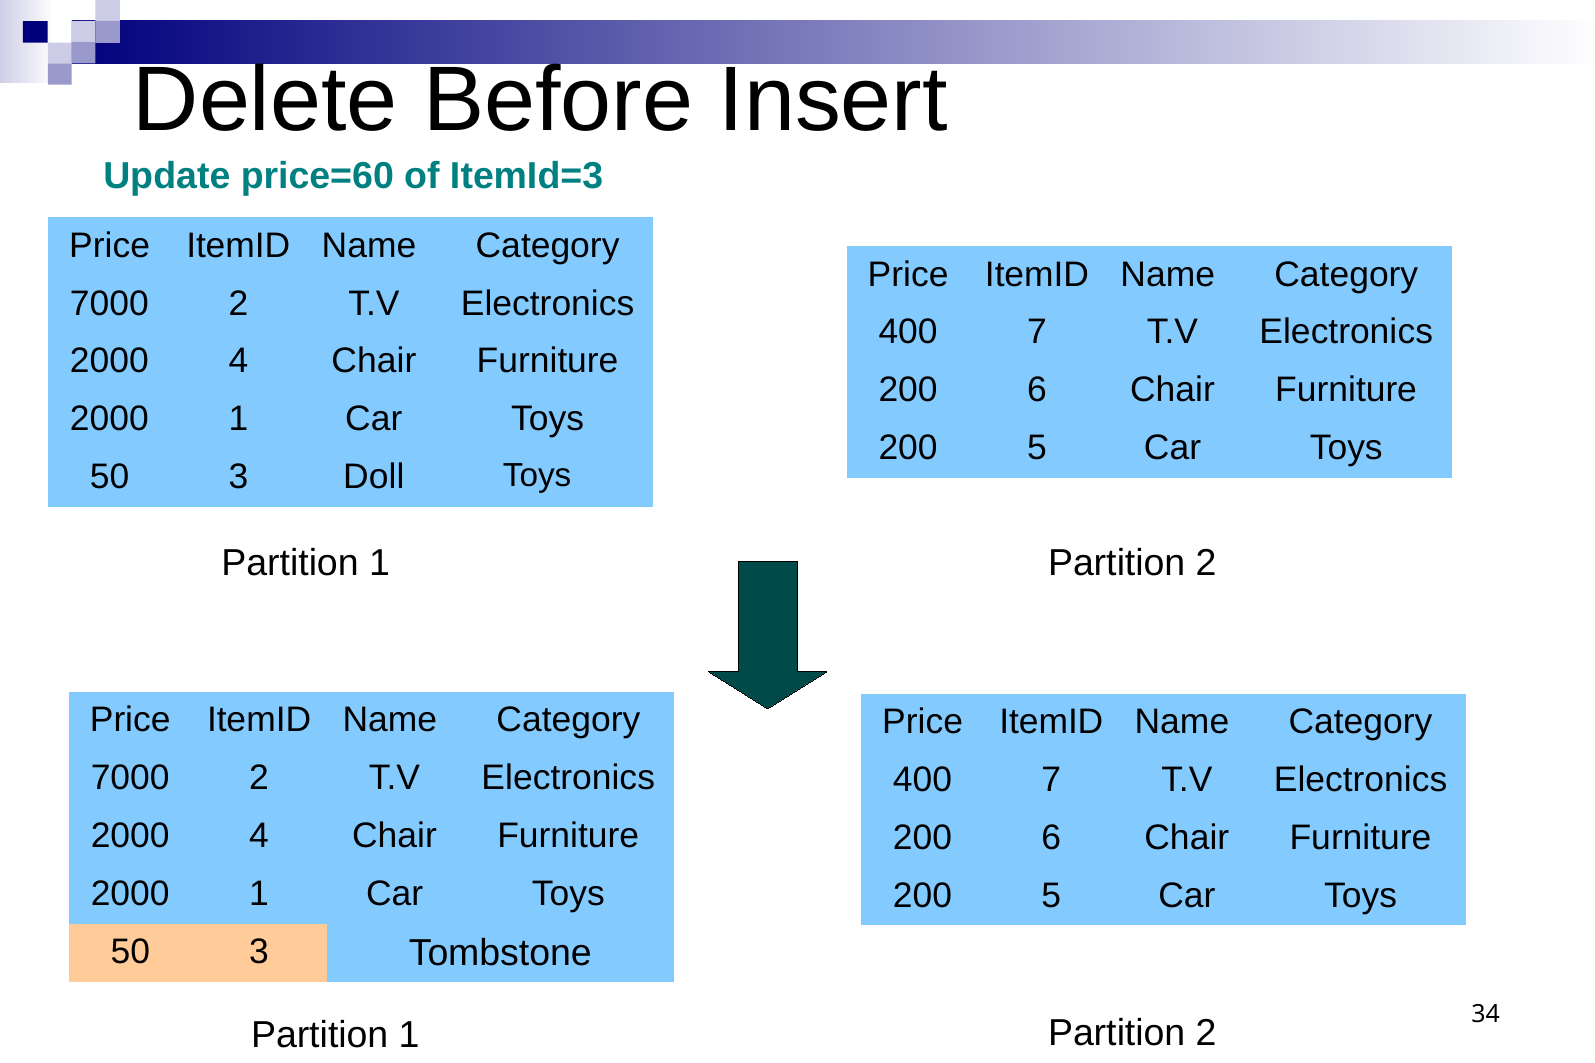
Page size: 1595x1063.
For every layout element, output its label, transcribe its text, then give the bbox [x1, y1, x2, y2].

table_header Price [48, 217, 171, 275]
table_cell Car [1105, 420, 1241, 478]
table_cell 2000 [69, 866, 192, 924]
text_box Update price=60 of ItemId=3 [88, 147, 916, 205]
table_header Category [1255, 694, 1466, 752]
table_cell Electronics [442, 275, 653, 333]
table_header ItemID [171, 217, 306, 275]
table_header ItemID [192, 692, 327, 750]
table_cell 7 [984, 752, 1119, 810]
table_cell T.V [306, 275, 442, 333]
table_cell T.V [327, 750, 463, 808]
table_cell Chair [1119, 810, 1255, 868]
table_cell Toys [442, 391, 653, 449]
table_cell Car [327, 866, 463, 924]
table_cell 200 [861, 810, 984, 868]
table_cell Toys [1255, 868, 1466, 925]
table_cell 2 [171, 275, 306, 333]
table_header ItemID [984, 694, 1119, 752]
table_cell Electronics [1241, 304, 1452, 362]
text_box [708, 561, 827, 709]
table_cell 7 [969, 304, 1105, 362]
table_header Price [847, 246, 969, 304]
table_cell Chair [1105, 362, 1241, 420]
table_cell Electronics [463, 750, 674, 808]
table_cell Car [1119, 868, 1255, 925]
table_cell 200 [847, 420, 969, 478]
table_cell 4 [171, 333, 306, 391]
table_header Name [327, 692, 463, 750]
table_cell 400 [847, 304, 969, 362]
table_cell 200 [861, 868, 984, 925]
text_box Partition 2 [1033, 1003, 1300, 1061]
table_header Name [306, 217, 442, 275]
table_cell T.V [1119, 752, 1255, 810]
table_header ItemID [969, 246, 1105, 304]
table_cell Chair [306, 333, 442, 391]
table_header Name [1105, 246, 1241, 304]
table_header Price [69, 692, 192, 750]
table_cell Toys [442, 449, 653, 507]
text_box Partition 1 [206, 533, 473, 591]
table_cell 3 [192, 924, 327, 982]
text_box Partition 2 [1033, 533, 1300, 591]
table_cell Electronics [1255, 752, 1466, 810]
table_cell Furniture [1255, 810, 1466, 868]
table_header Category [463, 692, 674, 750]
table_cell Chair [327, 808, 463, 866]
table_cell Toys [1241, 420, 1452, 478]
table_cell 400 [861, 752, 984, 810]
table_cell Car [306, 391, 442, 449]
table_cell 2000 [48, 391, 171, 449]
table_cell 50 [48, 449, 171, 507]
table_cell 6 [984, 810, 1119, 868]
table_cell Furniture [1241, 362, 1452, 420]
table_cell 1 [171, 391, 306, 449]
table_cell 2 [192, 750, 327, 808]
table_cell 50 [69, 924, 192, 982]
table_cell 4 [192, 808, 327, 866]
table_cell Toys [463, 866, 674, 924]
table_cell 6 [969, 362, 1105, 420]
table_cell 7000 [69, 750, 192, 808]
table_cell 2000 [48, 333, 171, 391]
text_box Partition 1 [236, 1006, 502, 1063]
table_cell Furniture [463, 808, 674, 866]
table_header Name [1119, 694, 1255, 752]
table_cell Tombstone [327, 924, 674, 982]
table_cell 5 [969, 420, 1105, 478]
table_cell 2000 [69, 808, 192, 866]
table_cell 1 [192, 866, 327, 924]
table_cell 5 [984, 868, 1119, 925]
table_header Category [1241, 246, 1452, 304]
table_cell T.V [1105, 304, 1241, 362]
table_cell Furniture [442, 333, 653, 391]
table_cell 200 [847, 362, 969, 420]
title Delete Before Insert [118, 21, 1485, 167]
table_header Category [442, 217, 653, 275]
table_header Price [861, 694, 984, 752]
table_cell Doll [306, 449, 442, 507]
table_cell 3 [171, 449, 306, 507]
table_cell 7000 [48, 275, 171, 333]
